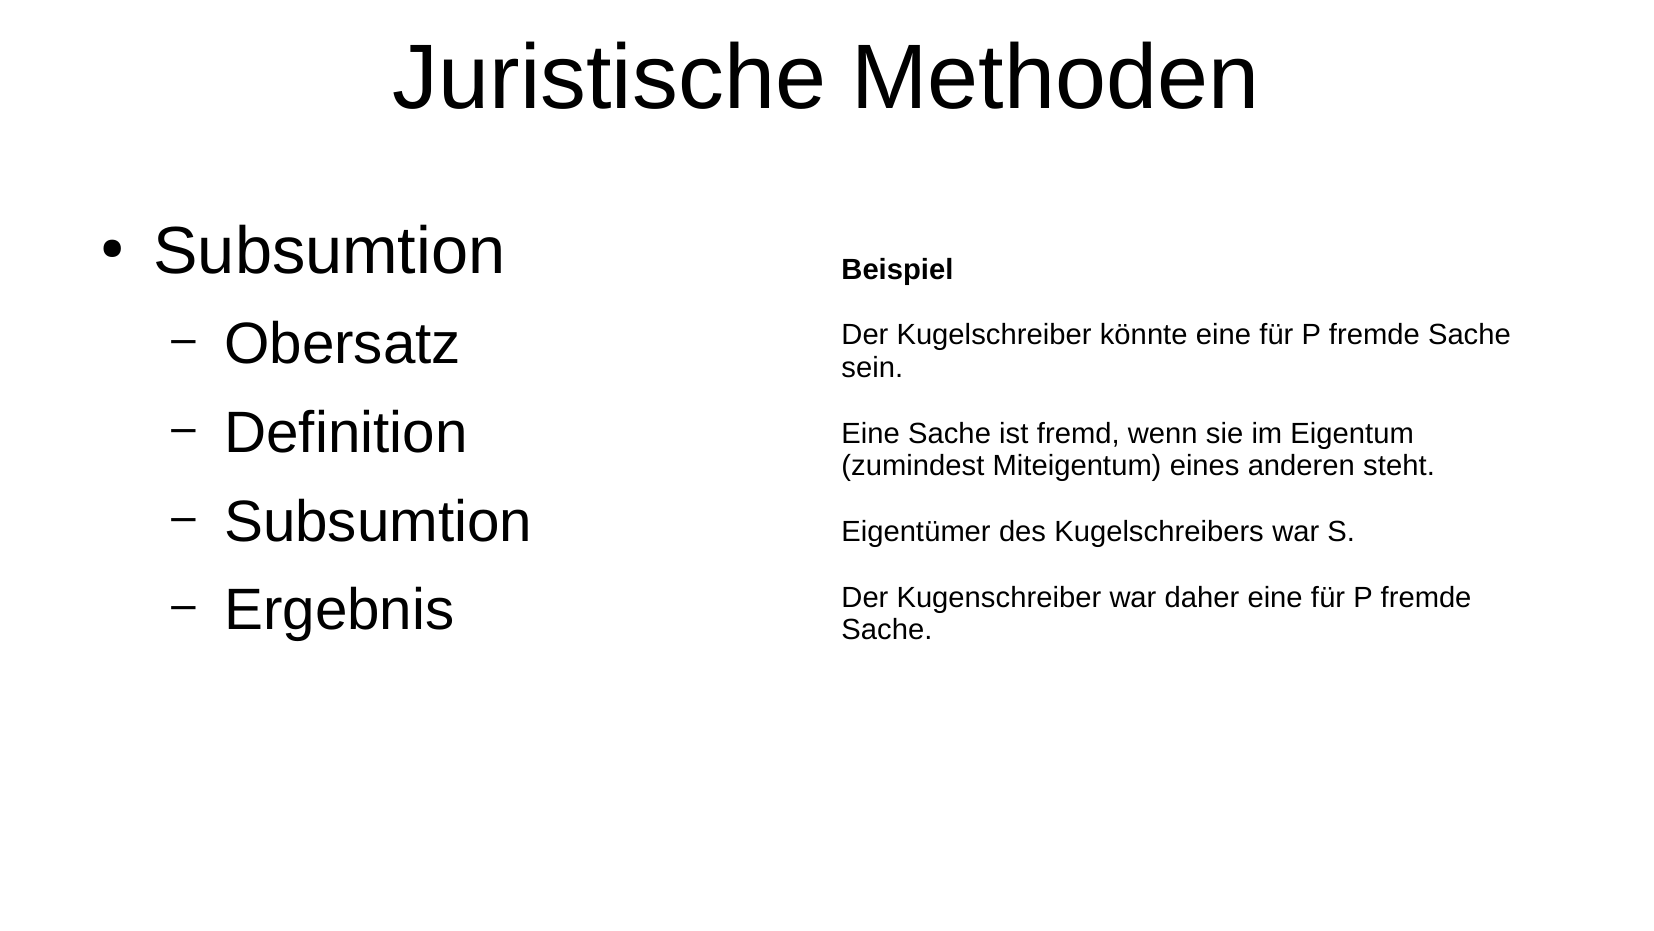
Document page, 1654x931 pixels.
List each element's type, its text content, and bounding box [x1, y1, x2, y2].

list Subsumtion Obersatz Definition Subsumtion Ergebnis [82, 212, 1571, 840]
text_box Beispiel Der Kugelschreiber könnte eine für P fremde Sache sein. Eine Sache ist fremd, wenn sie im Eigentum (zumindest Miteigentum) eines anderen steht. Eigentümer des Kugelschreibers war S. Der Kugenschreiber war daher eine für P fremde Sache. [826, 212, 1571, 758]
title Juristische Methoden [82, 23, 1571, 130]
